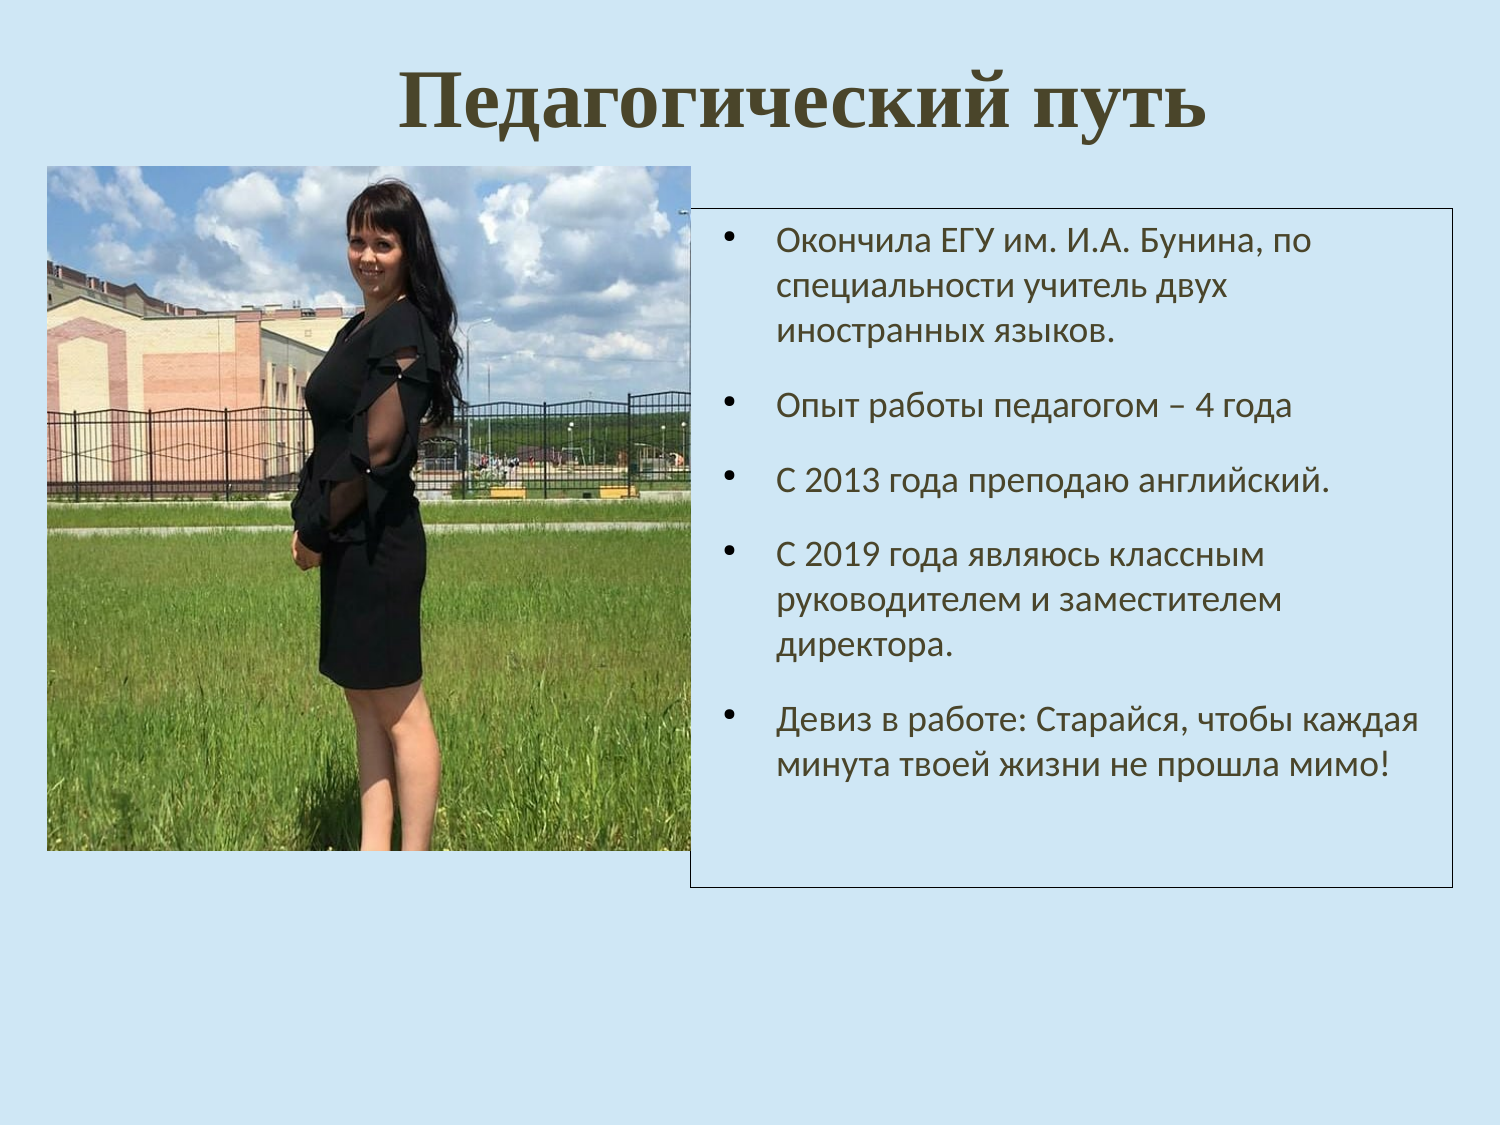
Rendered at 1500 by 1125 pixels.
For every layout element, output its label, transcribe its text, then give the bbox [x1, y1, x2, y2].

picture [47, 166, 691, 851]
list Окончила ЕГУ им. И.А. Бунина, по специальности учитель двух иностранных языков. Опыт работы педагогом – 4 года С 2013 года преподаю английский. С 2019 года являюсь классным руководителем и заместителем директора. Девиз в работе: Старайся, чтобы каждая минута твоей жизни не прошла мимо! [690, 208, 1453, 888]
title Педагогический путь [153, 36, 1453, 138]
